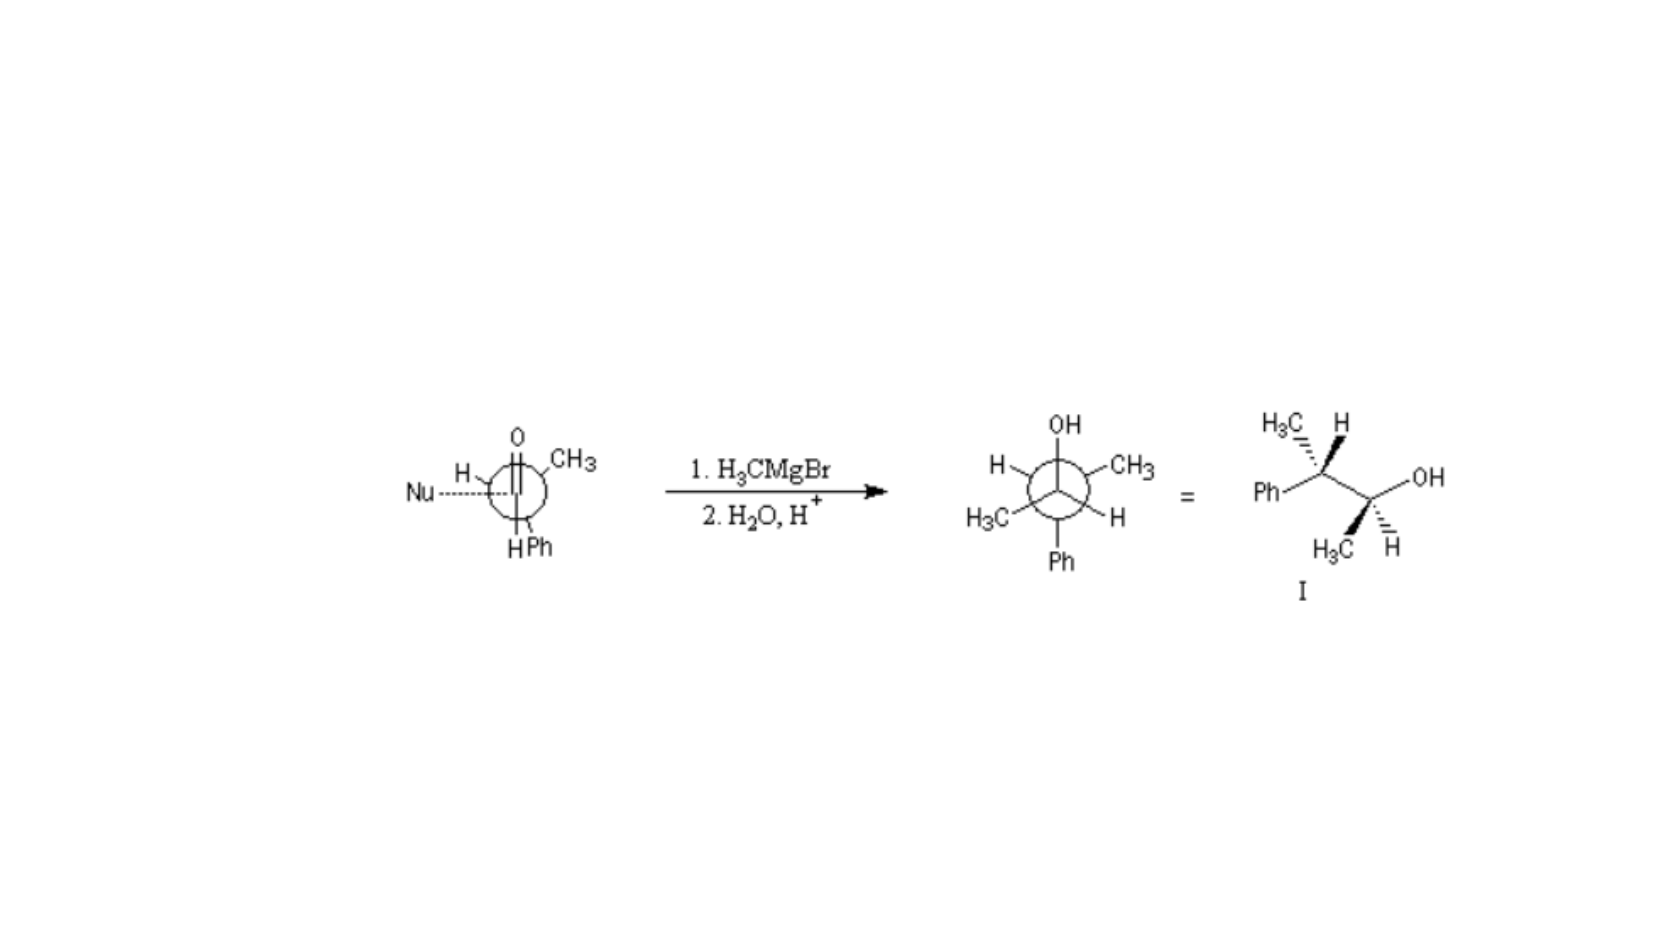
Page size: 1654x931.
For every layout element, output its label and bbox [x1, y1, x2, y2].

picture [165, 366, 1499, 628]
